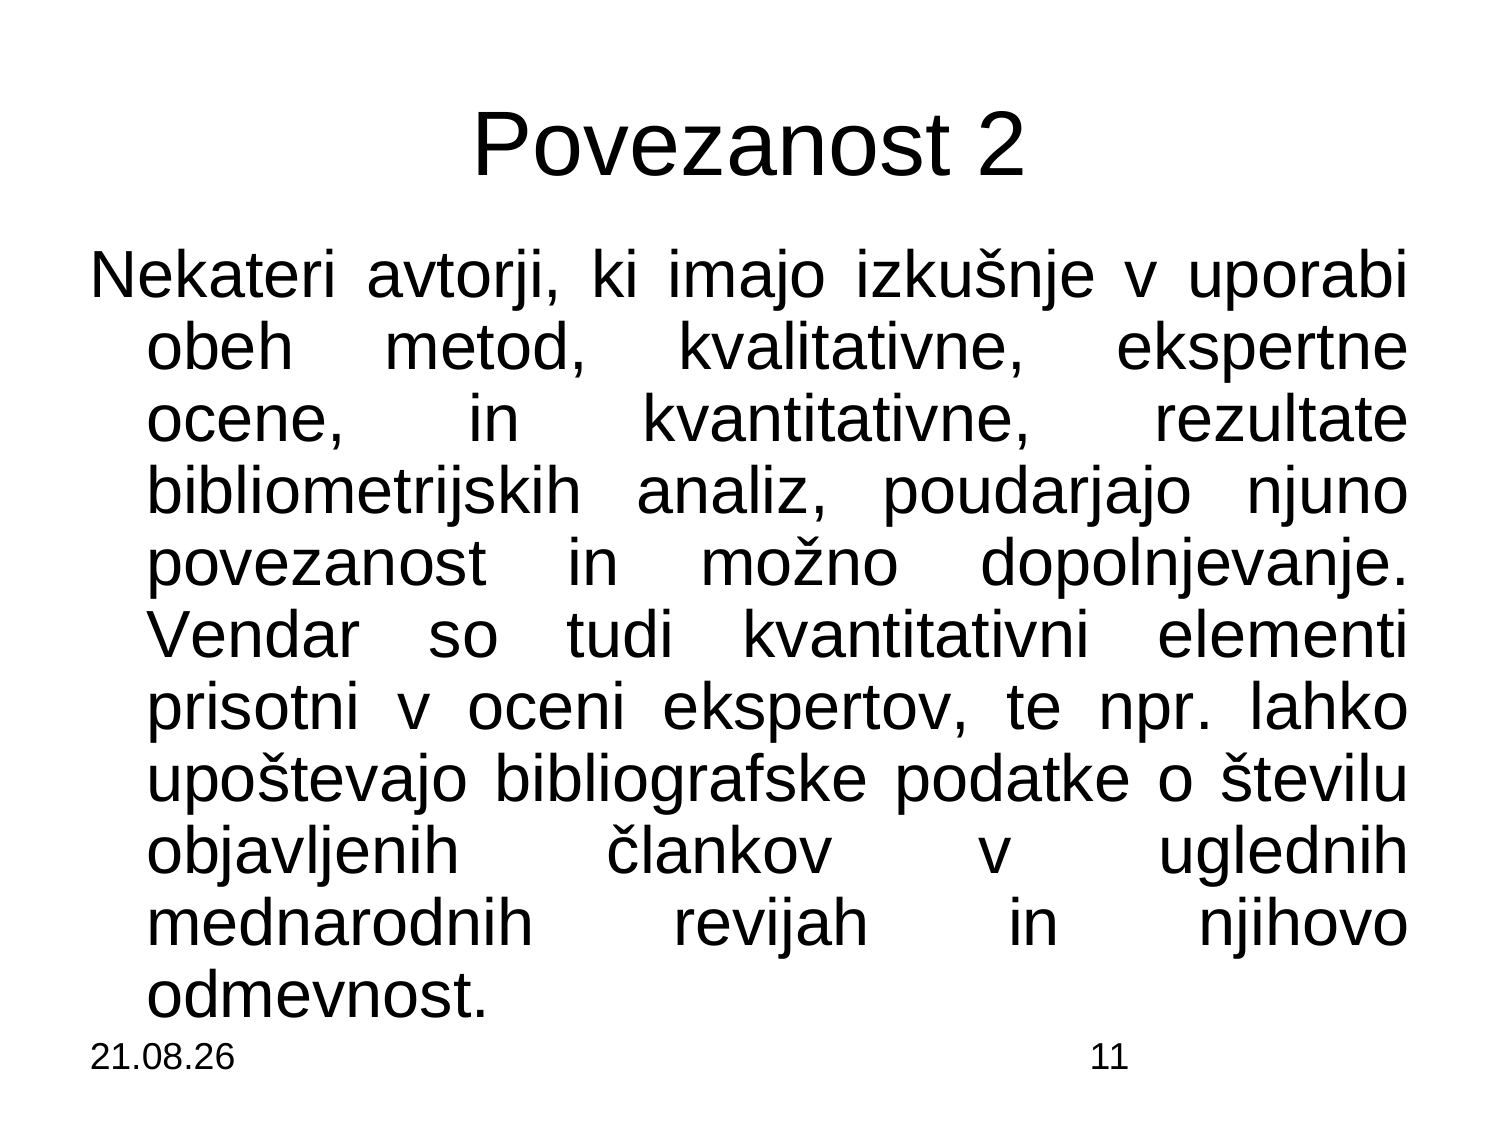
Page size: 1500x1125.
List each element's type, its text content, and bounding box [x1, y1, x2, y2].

list Nekateri avtorji, ki imajo izkušnje v uporabi obeh metod, kvalitativne, ekspertne ocene, in kvantitativne, rezultate bibliometrijskih analiz, poudarjajo njuno povezanost in možno dopolnjevanje. Vendar so tudi kvantitativni elementi prisotni v oceni ekspertov, te npr. lahko upoštevajo bibliografske podatke o številu objavljenih člankov v uglednih mednarodnih revijah in njihovo odmevnost. [75, 231, 1426, 1071]
title Povezanost 2 [75, 45, 1426, 231]
